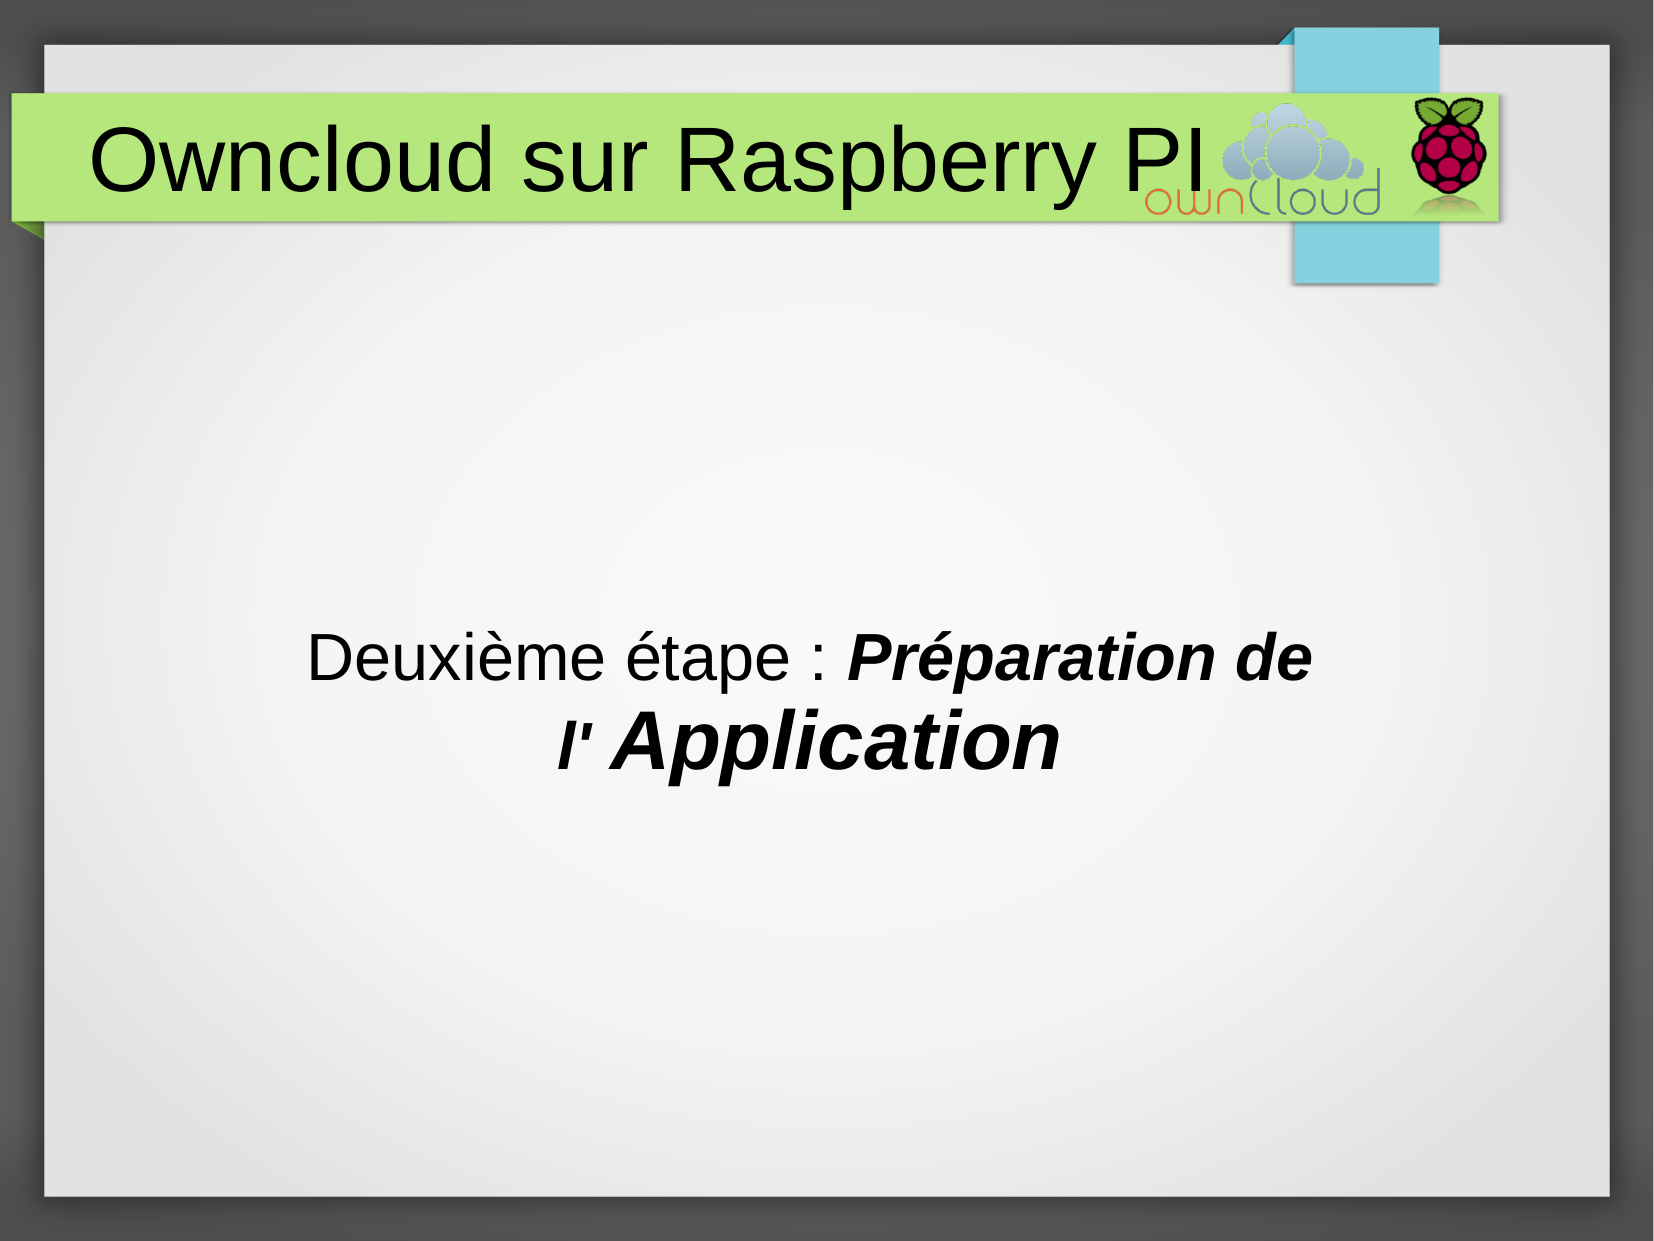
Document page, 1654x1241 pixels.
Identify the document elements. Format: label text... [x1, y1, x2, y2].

text_box Deuxième étape : Préparation de l' Application [82, 343, 1538, 1063]
picture [0, 0, 1654, 1241]
title Owncloud sur Raspberry PI [70, 106, 1229, 213]
